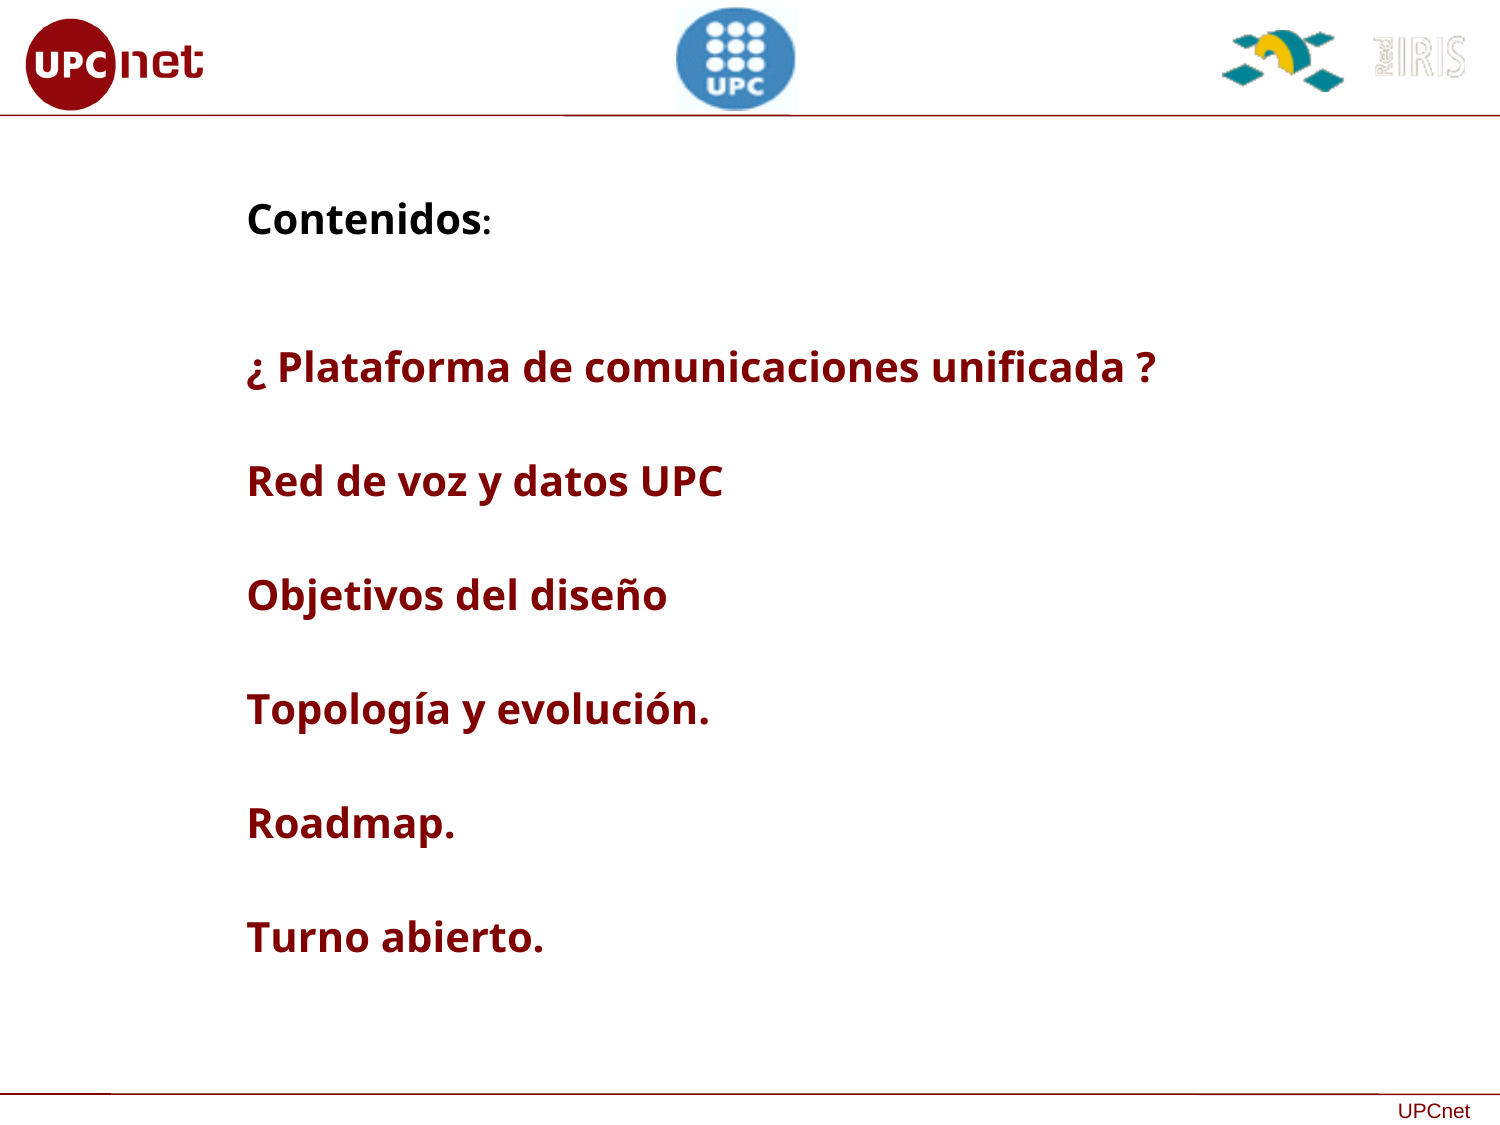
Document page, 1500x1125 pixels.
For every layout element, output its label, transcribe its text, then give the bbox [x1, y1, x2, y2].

picture [676, 7, 798, 111]
text_box Contenidos: ¿ Plataforma de comunicaciones unificada ? Red de voz y datos UPC Objetivos del diseño Topología y evolución. Roadmap. Turno abierto. [53, 137, 1447, 1034]
picture [1222, 30, 1468, 92]
picture [21, 17, 208, 113]
